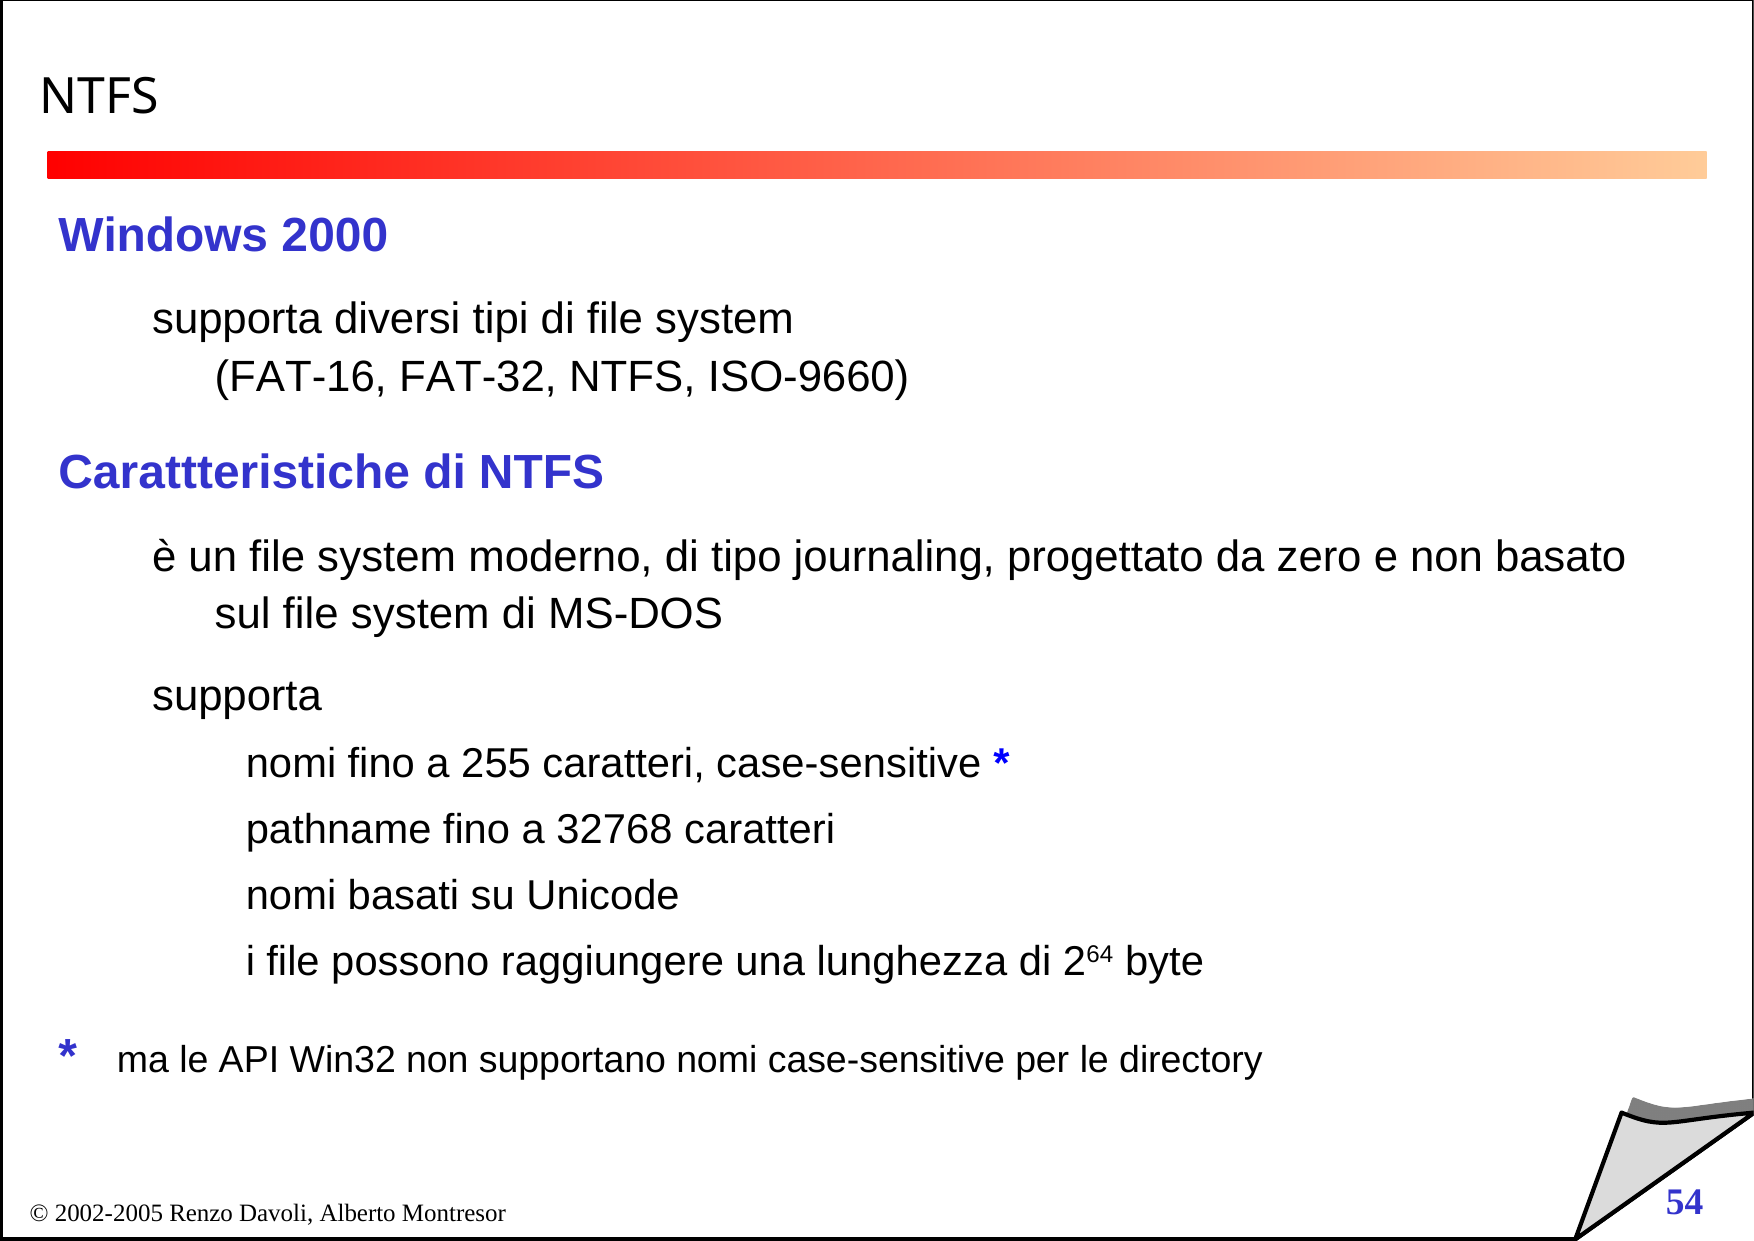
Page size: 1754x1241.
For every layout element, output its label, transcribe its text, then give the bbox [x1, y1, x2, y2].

title NTFS [40, 49, 1713, 144]
list Windows 2000 supporta diversi tipi di file system (FAT-16, FAT-32, NTFS, ISO-9660) Carattteristiche di NTFS è un file system moderno, di tipo journaling, progettato da zero e non basato sul file system di MS-DOS supporta nomi fino a 255 caratteri, case-sensitive * pathname fino a 32768 caratteri nomi basati su Unicode i file possono raggiungere una lunghezza di 264 byte * ma le API Win32 non supportano nomi case-sensitive per le directory [58, 206, 1695, 1177]
